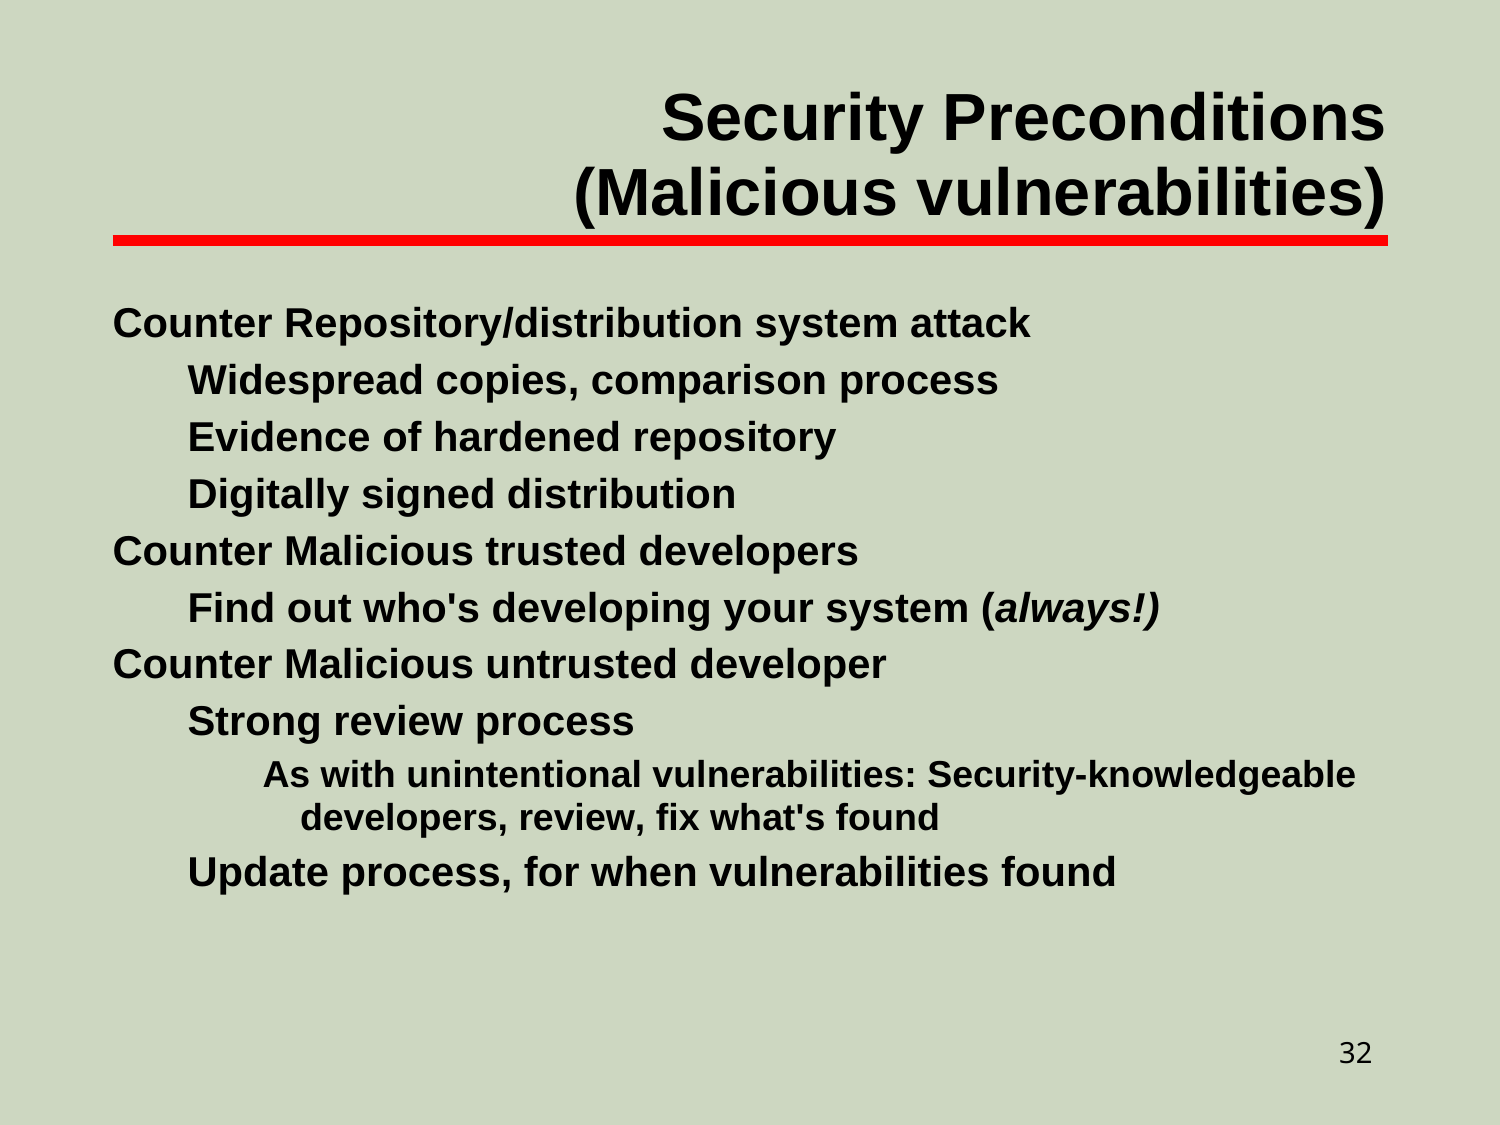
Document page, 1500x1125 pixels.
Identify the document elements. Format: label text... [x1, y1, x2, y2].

title Security Preconditions (Malicious vulnerabilities) [337, 74, 1388, 235]
list Counter Repository/distribution system attack Widespread copies, comparison process Evidence of hardened repository Digitally signed distribution Counter Malicious trusted developers Find out who's developing your system (always!) Counter Malicious untrusted developer Strong review process As with unintentional vulnerabilities: Security-knowledgeable developers, review, fix what's found Update process, for when vulnerabilities found [112, 299, 1388, 1001]
